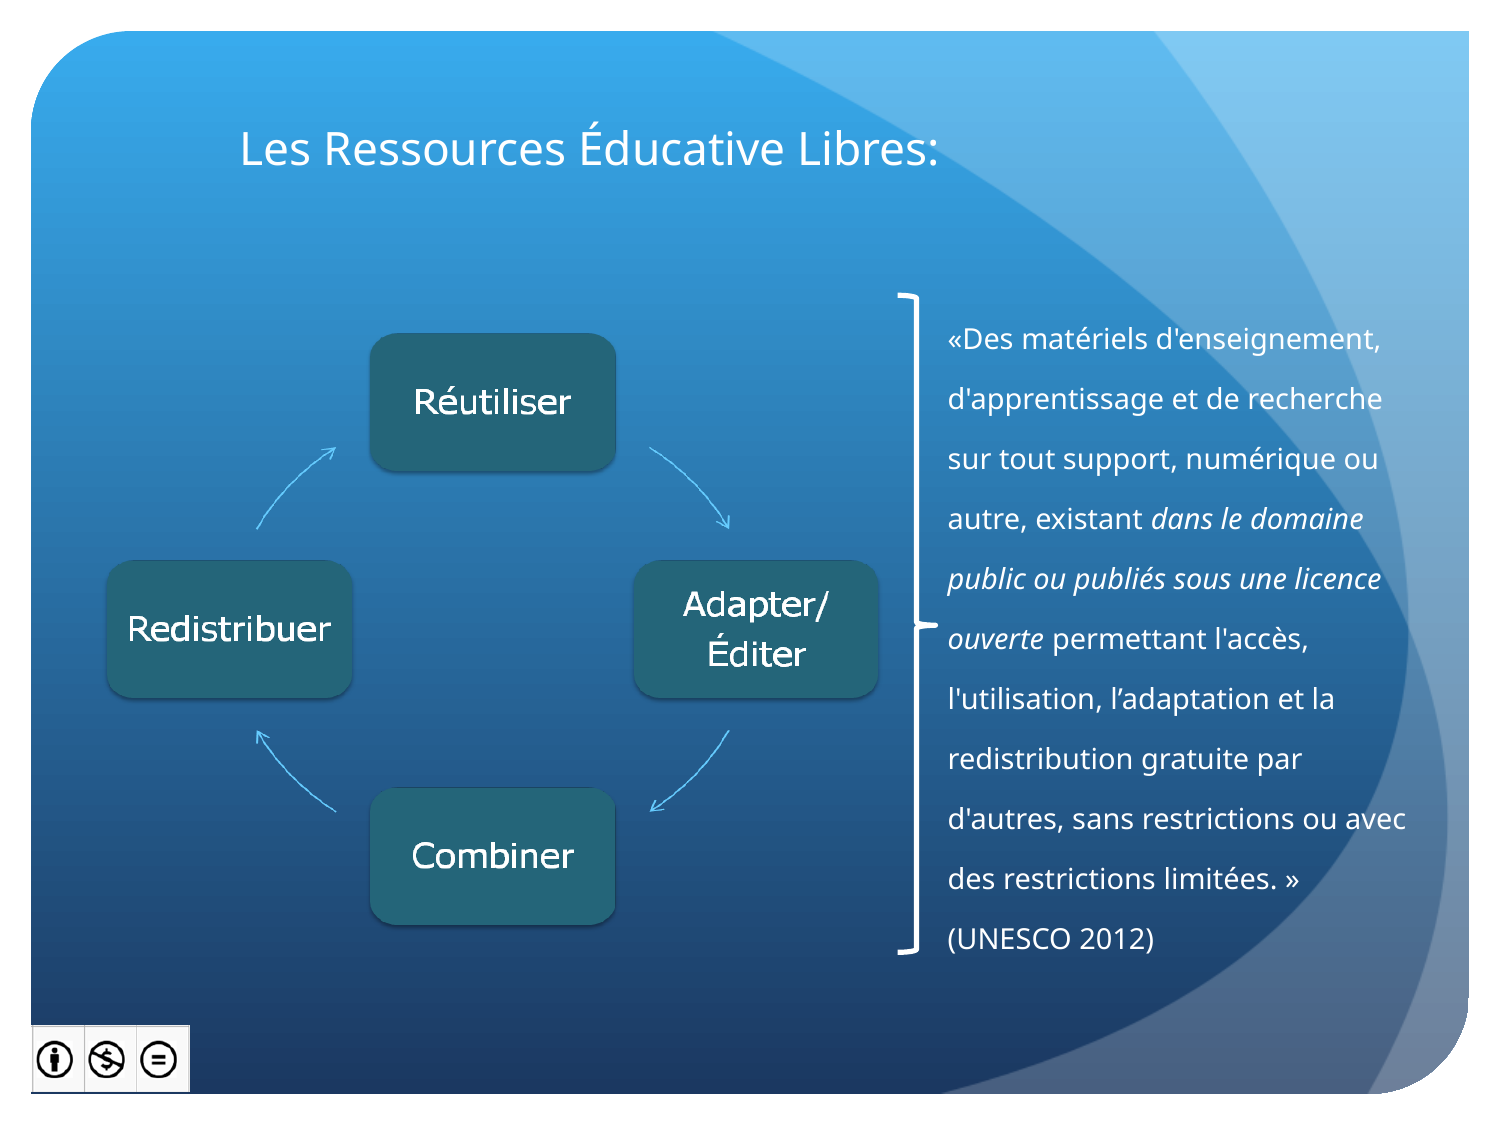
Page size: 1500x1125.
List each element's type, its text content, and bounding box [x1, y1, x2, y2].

text_box «Des matériels d'enseignement, d'apprentissage et de recherche sur tout support, numérique ou autre, existant dans le domaine public ou publiés sous une licence ouverte permettant l'accès, l'utilisation, l’adaptation et la redistribution gratuite par d'autres, sans restrictions ou avec des restrictions limitées. » (UNESCO 2012) [933, 291, 1441, 967]
title Les Ressources Éducative Libres: [224, 91, 1469, 189]
picture [0, 30, 1473, 1094]
